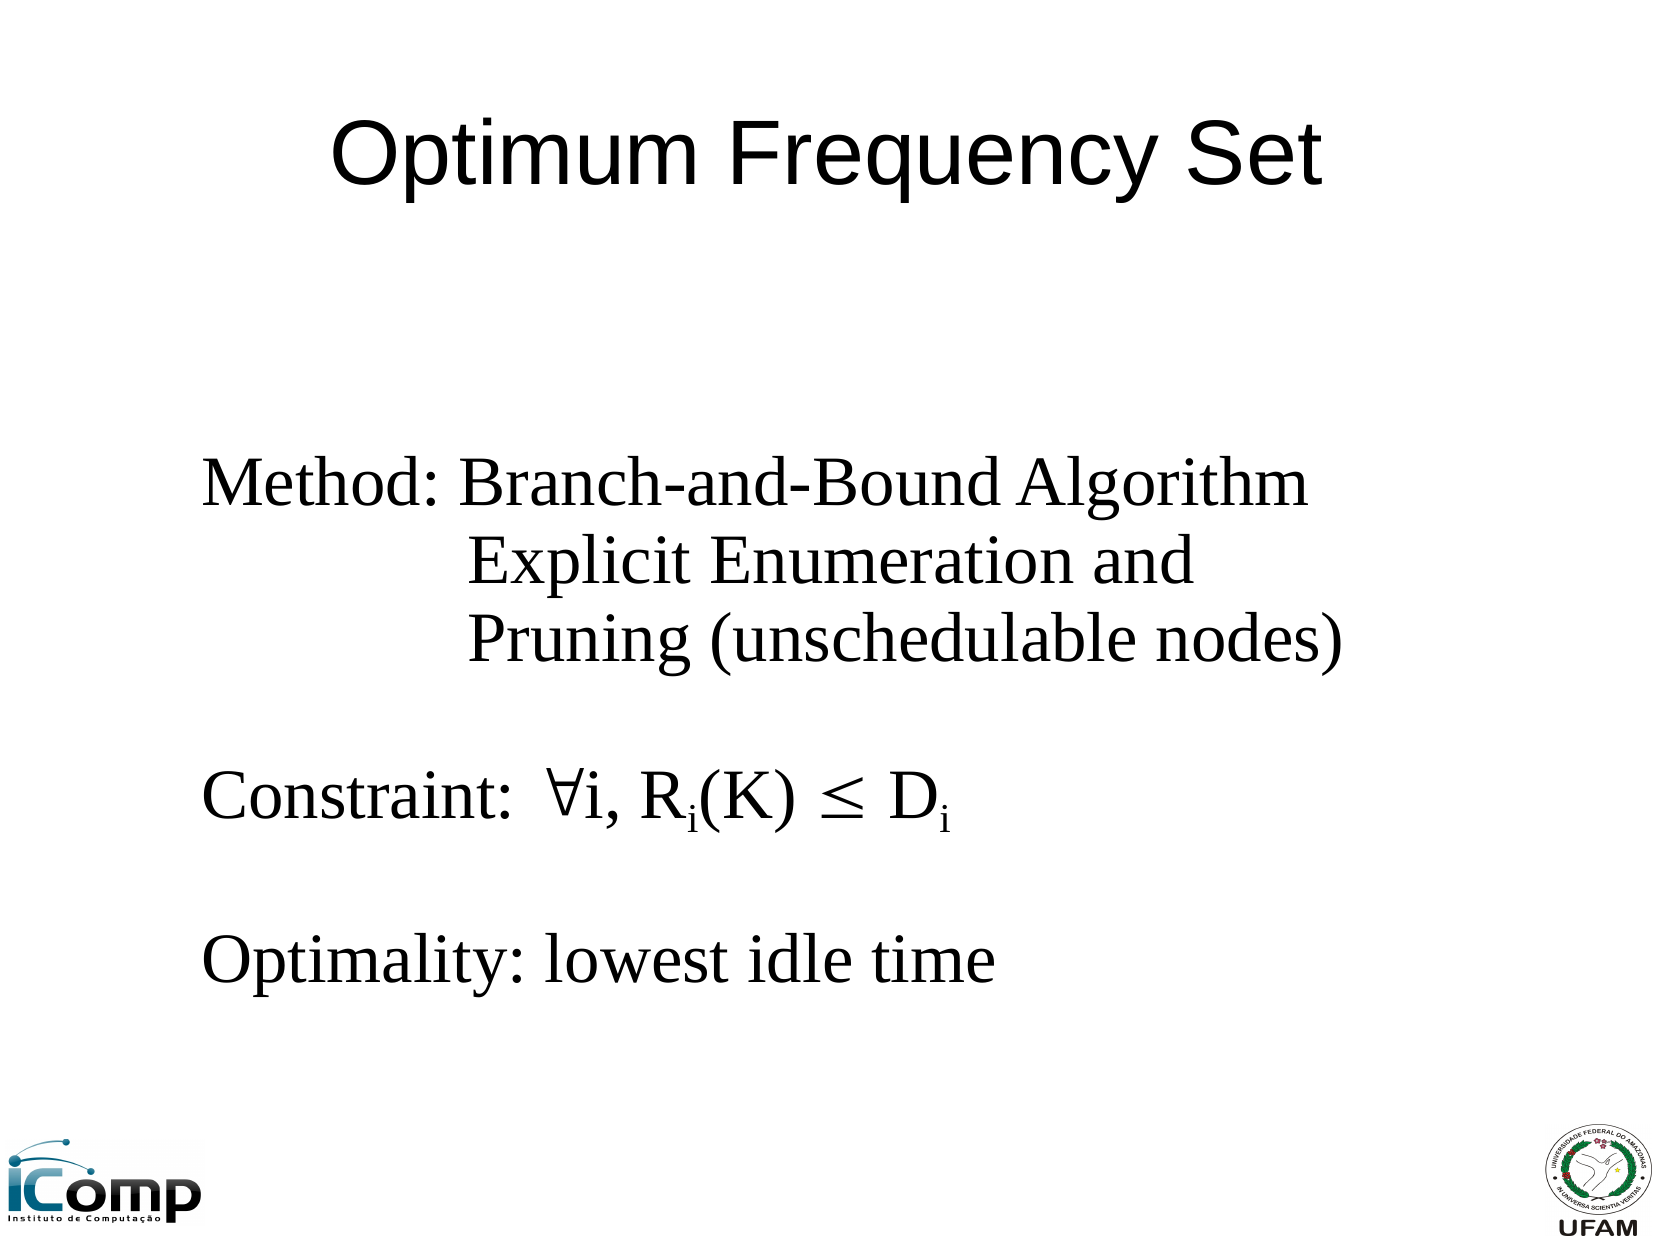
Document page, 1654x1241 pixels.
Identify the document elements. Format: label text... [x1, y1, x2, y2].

text_box Method: Branch-and-Bound Algorithm Explicit Enumeration and Pruning (unschedulable nodes) Constraint: "i, Ri(K) £ Di Optimality: lowest idle time [186, 435, 1361, 1014]
picture [1545, 1124, 1652, 1236]
title Optimum Frequency Set [82, 49, 1571, 257]
picture [5, 1139, 205, 1226]
